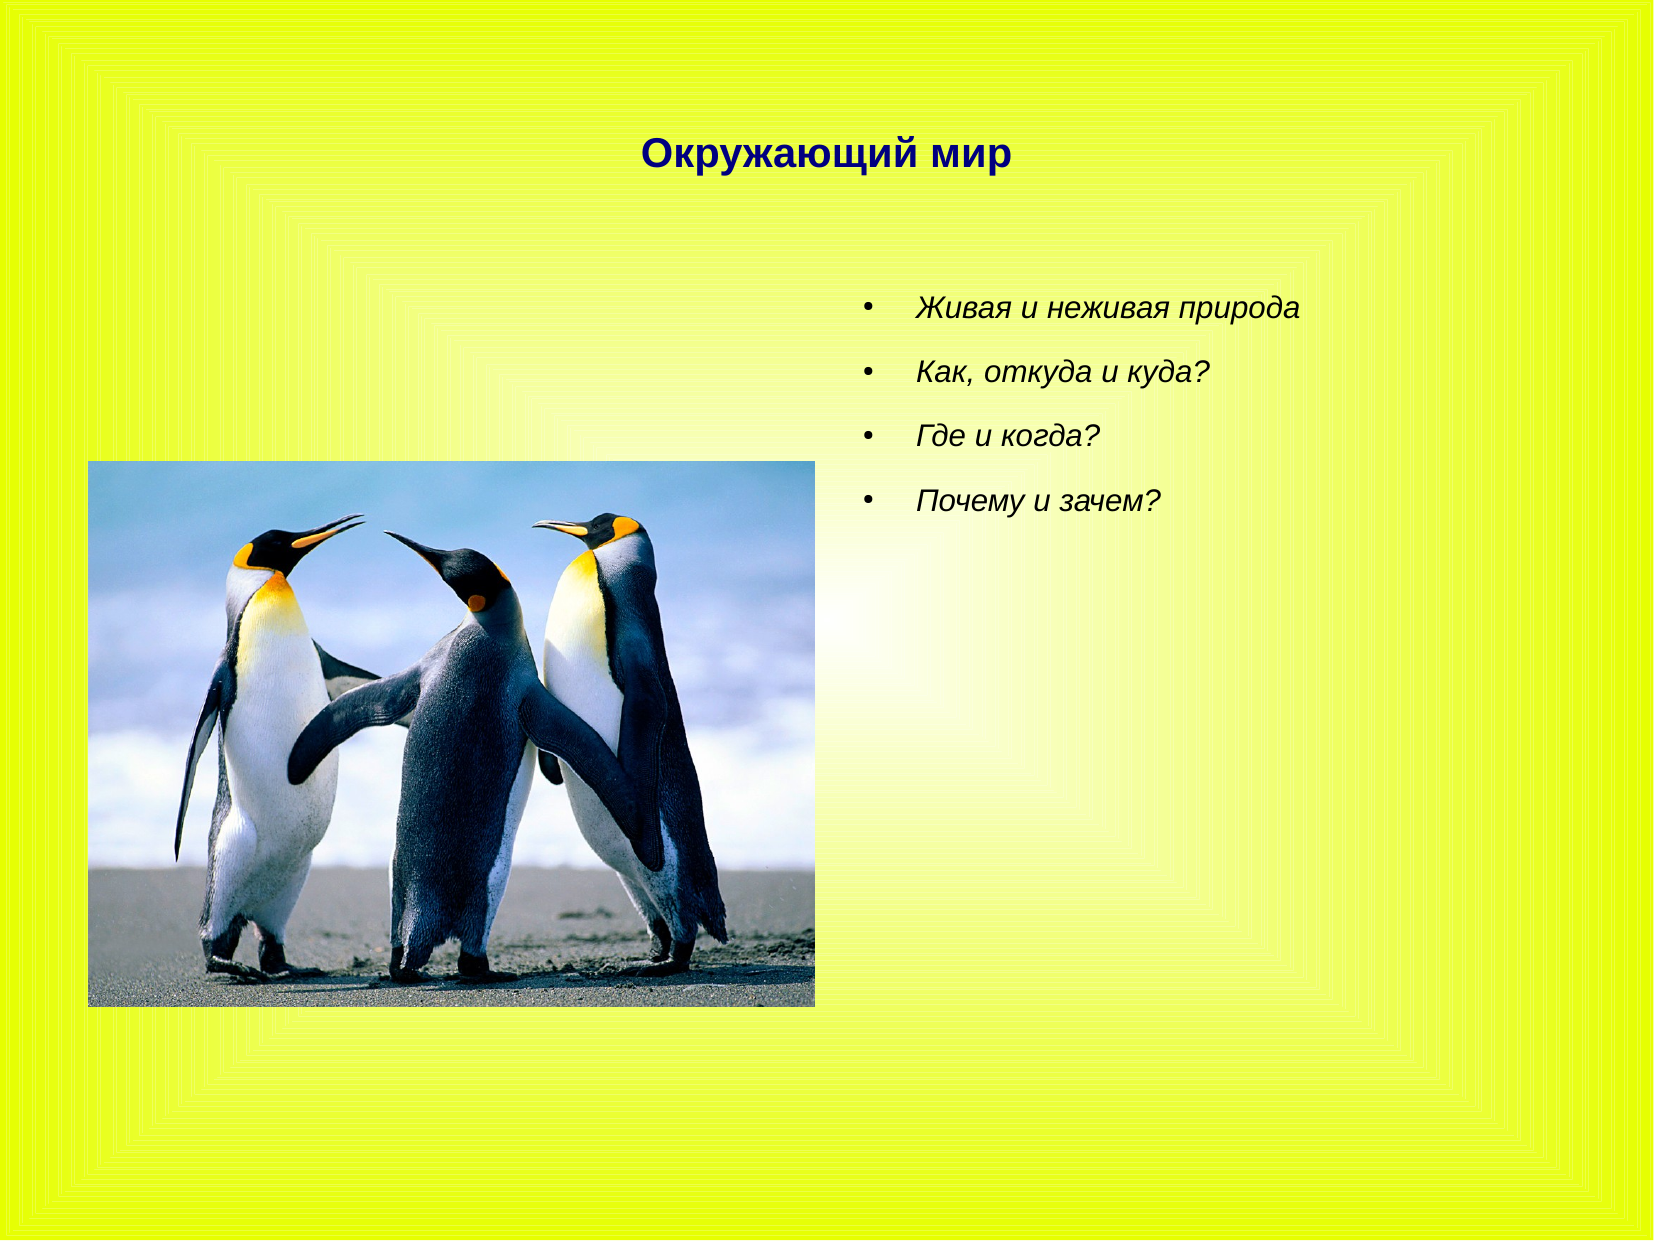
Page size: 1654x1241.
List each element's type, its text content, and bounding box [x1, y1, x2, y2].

title Окружающий мир [82, 56, 1571, 250]
list Живая и неживая природа Как, откуда и куда? Где и когда? Почему и зачем? [845, 290, 1572, 1094]
picture [88, 461, 815, 1007]
